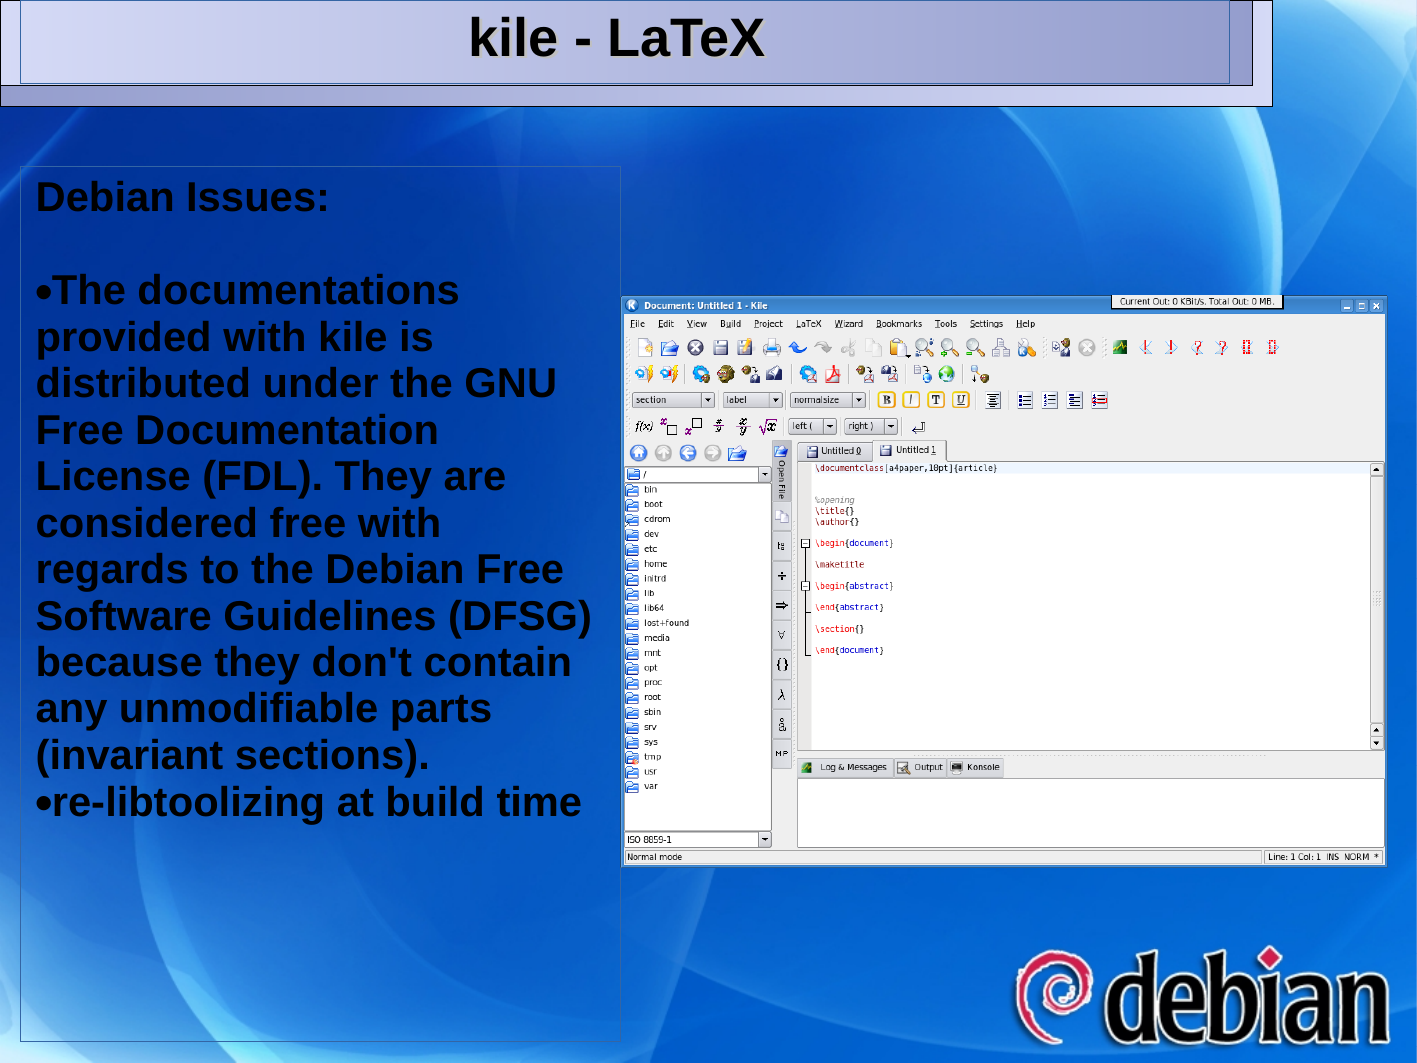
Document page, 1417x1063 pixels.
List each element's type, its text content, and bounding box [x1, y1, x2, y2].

text_box [0, 0, 1273, 107]
text_box Debian Issues: The documentations provided with kile is distributed under the GNU Free Documentation License (FDL). They are considered free with regards to the Debian Free Software Guidelines (DFSG) because they don't contain any unmodifiable parts (invariant sections). re-libtoolizing at build time [20, 166, 621, 1042]
text_box kile - LaTeX [20, 0, 1230, 84]
picture [0, 0, 1417, 1063]
